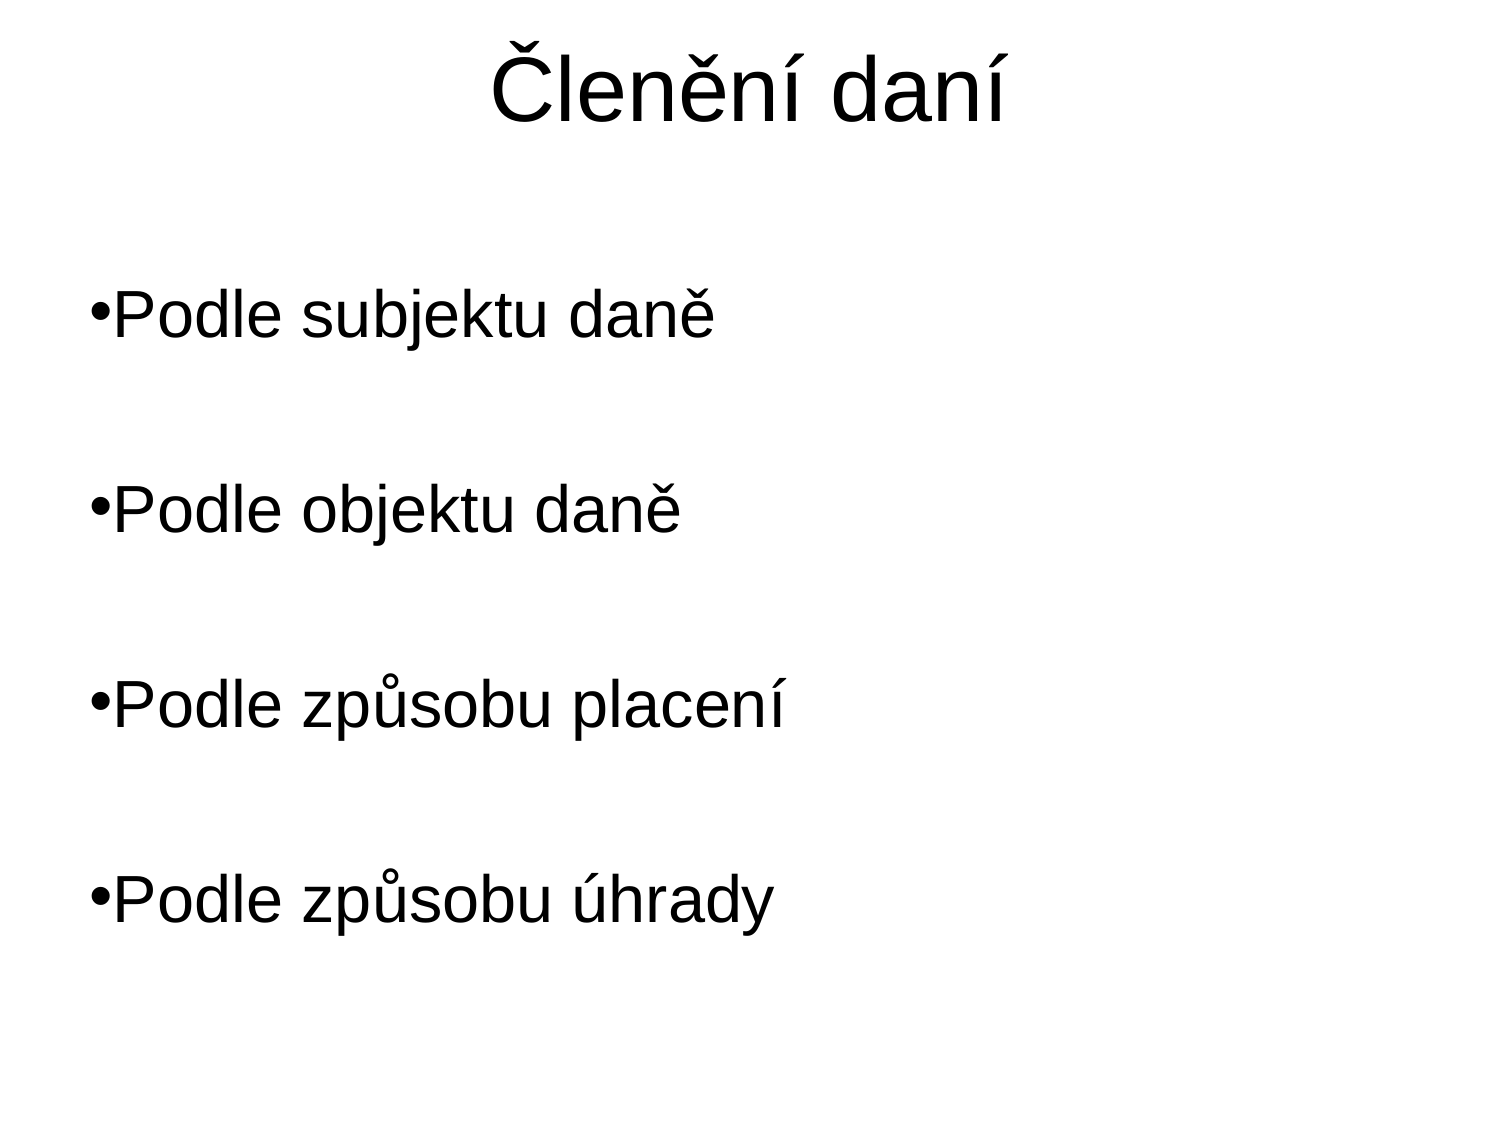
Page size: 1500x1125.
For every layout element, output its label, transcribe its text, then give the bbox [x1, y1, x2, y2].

title Členění daní [75, 21, 1425, 257]
list Podle subjektu daně Podle objektu daně Podle způsobu placení Podle způsobu úhrady [75, 262, 1425, 1005]
